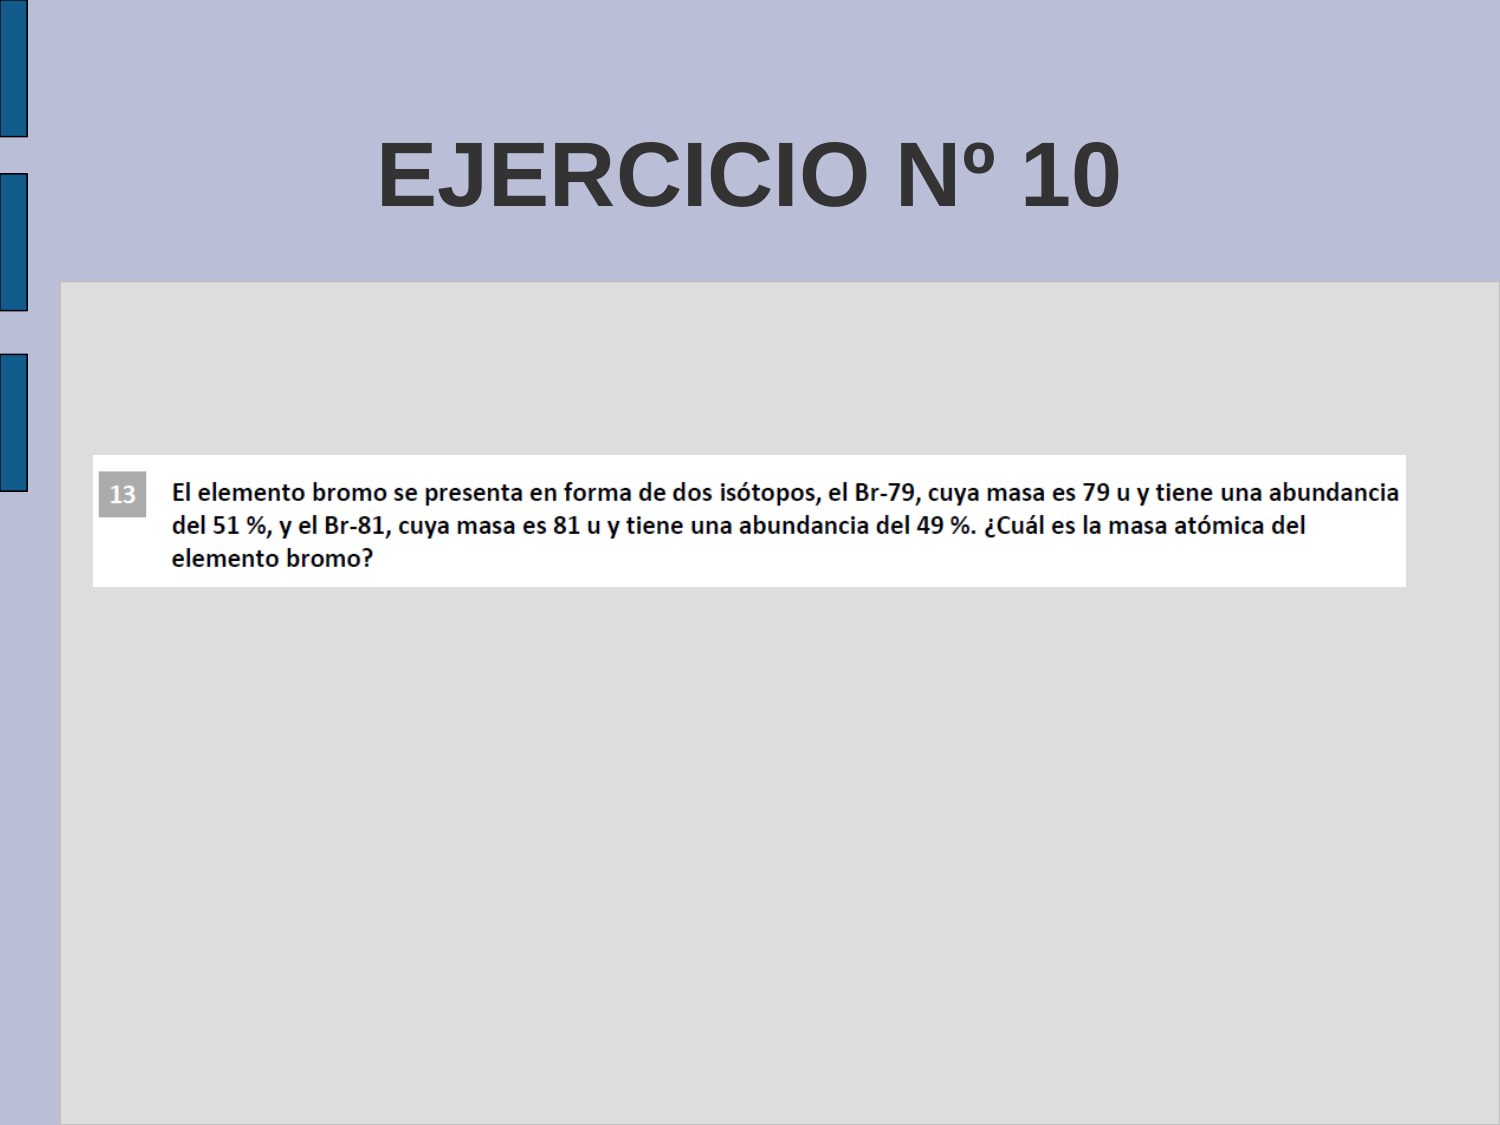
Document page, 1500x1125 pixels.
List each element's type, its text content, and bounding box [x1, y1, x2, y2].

title EJERCICIO Nº 10 [110, 80, 1391, 271]
picture [93, 455, 1406, 587]
